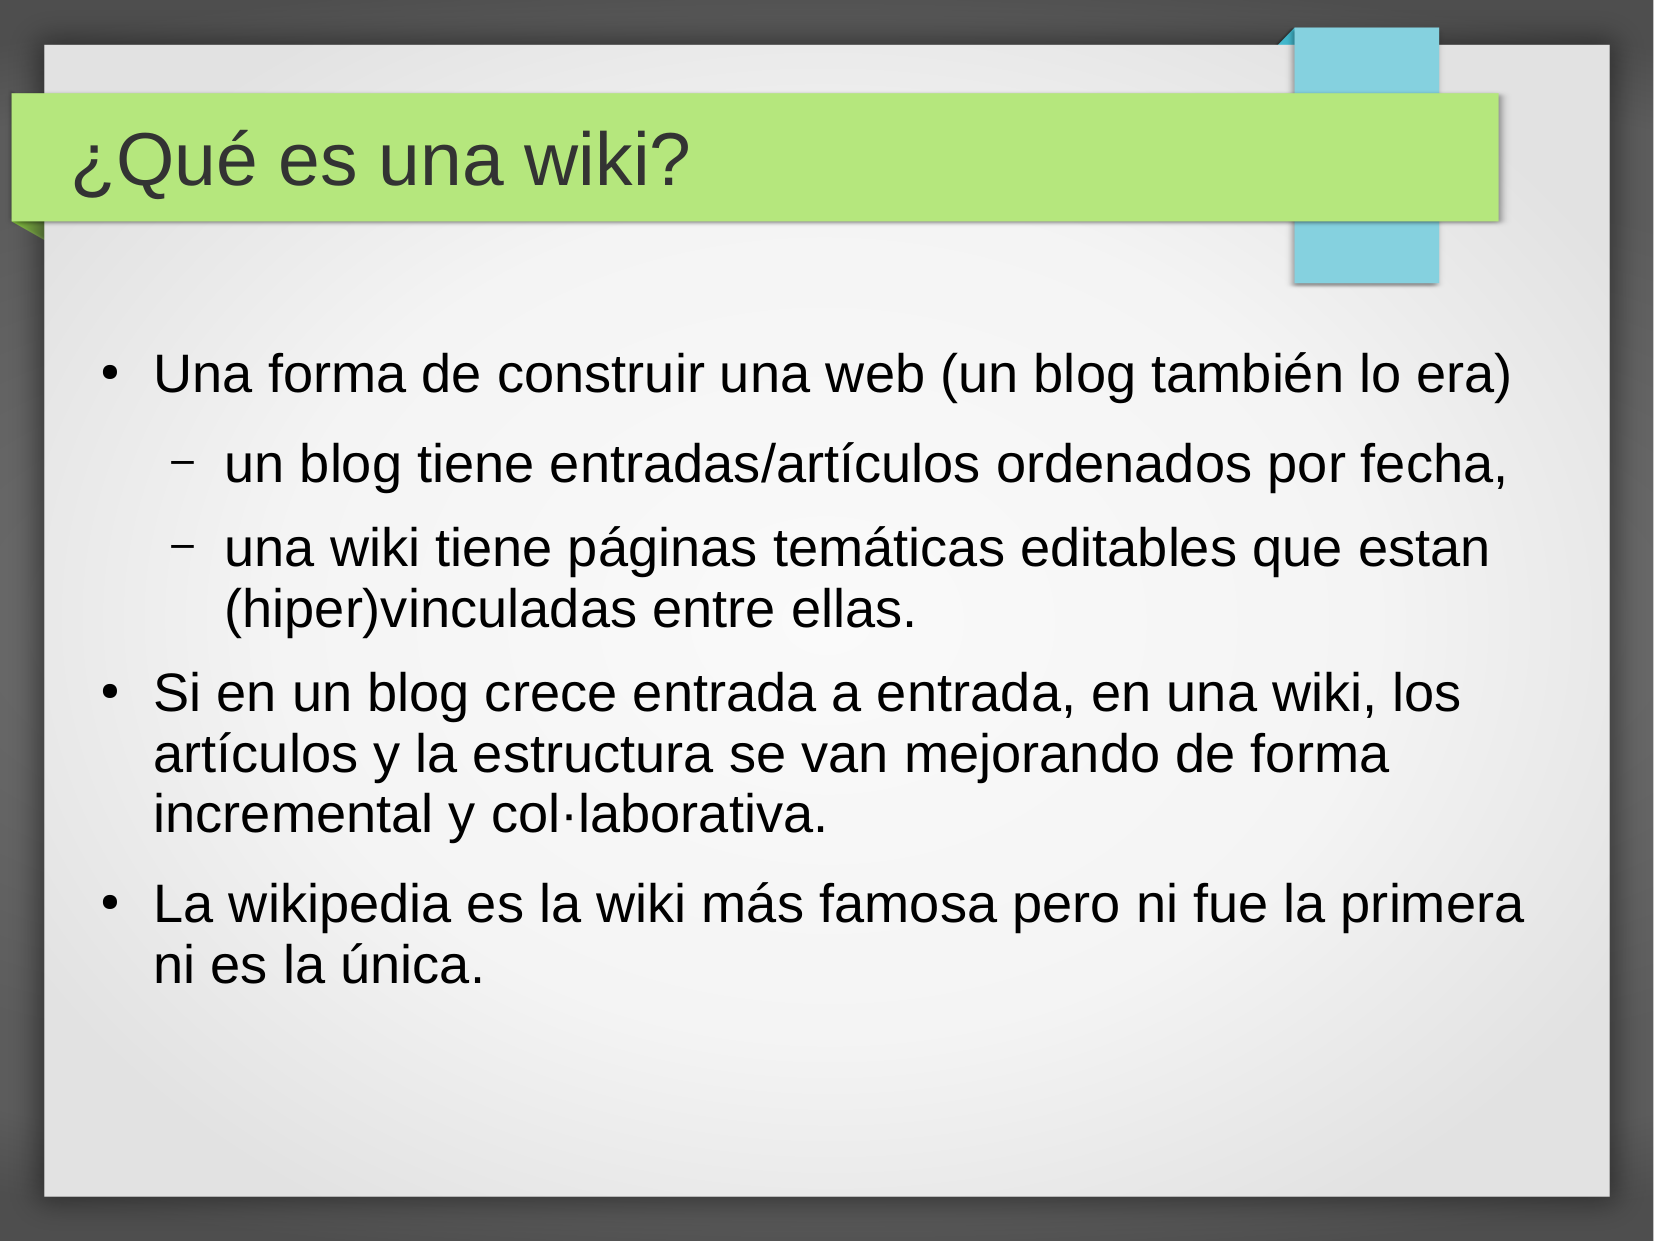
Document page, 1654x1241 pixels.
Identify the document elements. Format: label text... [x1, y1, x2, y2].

list Una forma de construir una web (un blog también lo era) un blog tiene entradas/artículos ordenados por fecha, una wiki tiene páginas temáticas editables que estan (hiper)vinculadas entre ellas. Si en un blog crece entrada a entrada, en una wiki, los artículos y la estructura se van mejorando de forma incremental y col·laborativa. La wikipedia es la wiki más famosa pero ni fue la primera ni es la única. [82, 343, 1538, 1063]
picture [0, 0, 1654, 1241]
title ¿Qué es una wiki? [70, 106, 1229, 213]
